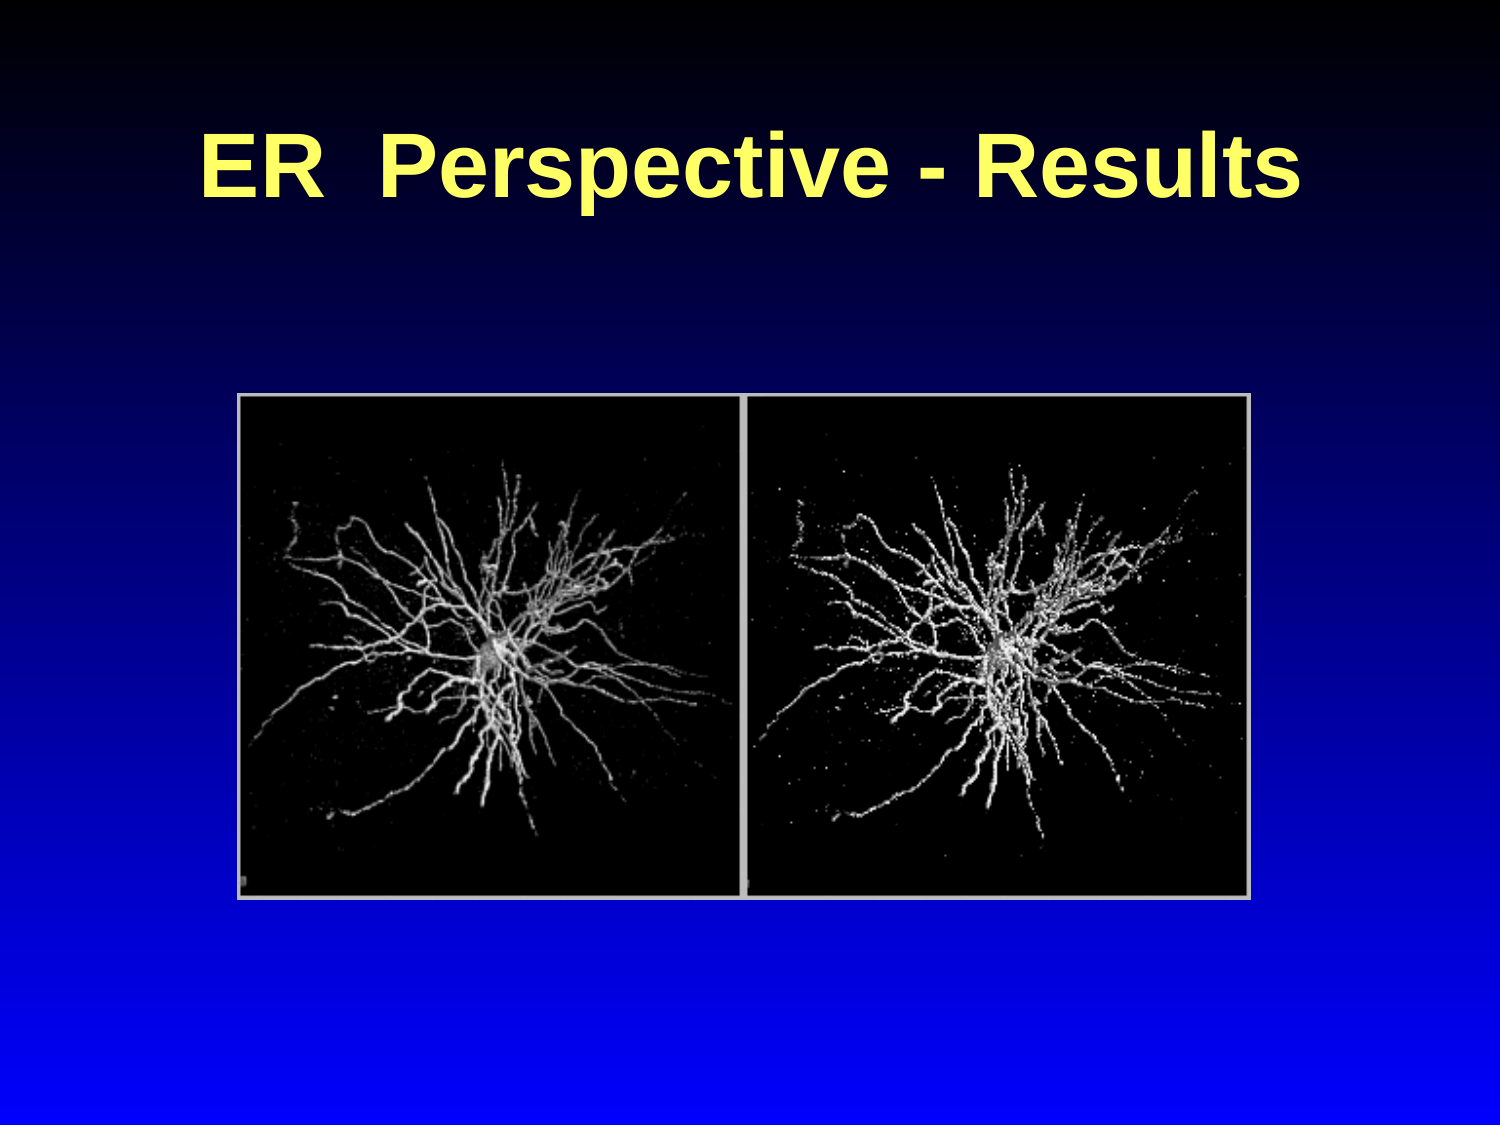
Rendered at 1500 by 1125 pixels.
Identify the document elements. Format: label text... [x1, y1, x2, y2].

title ER Perspective - Results [47, 37, 1457, 225]
picture [237, 393, 1251, 901]
